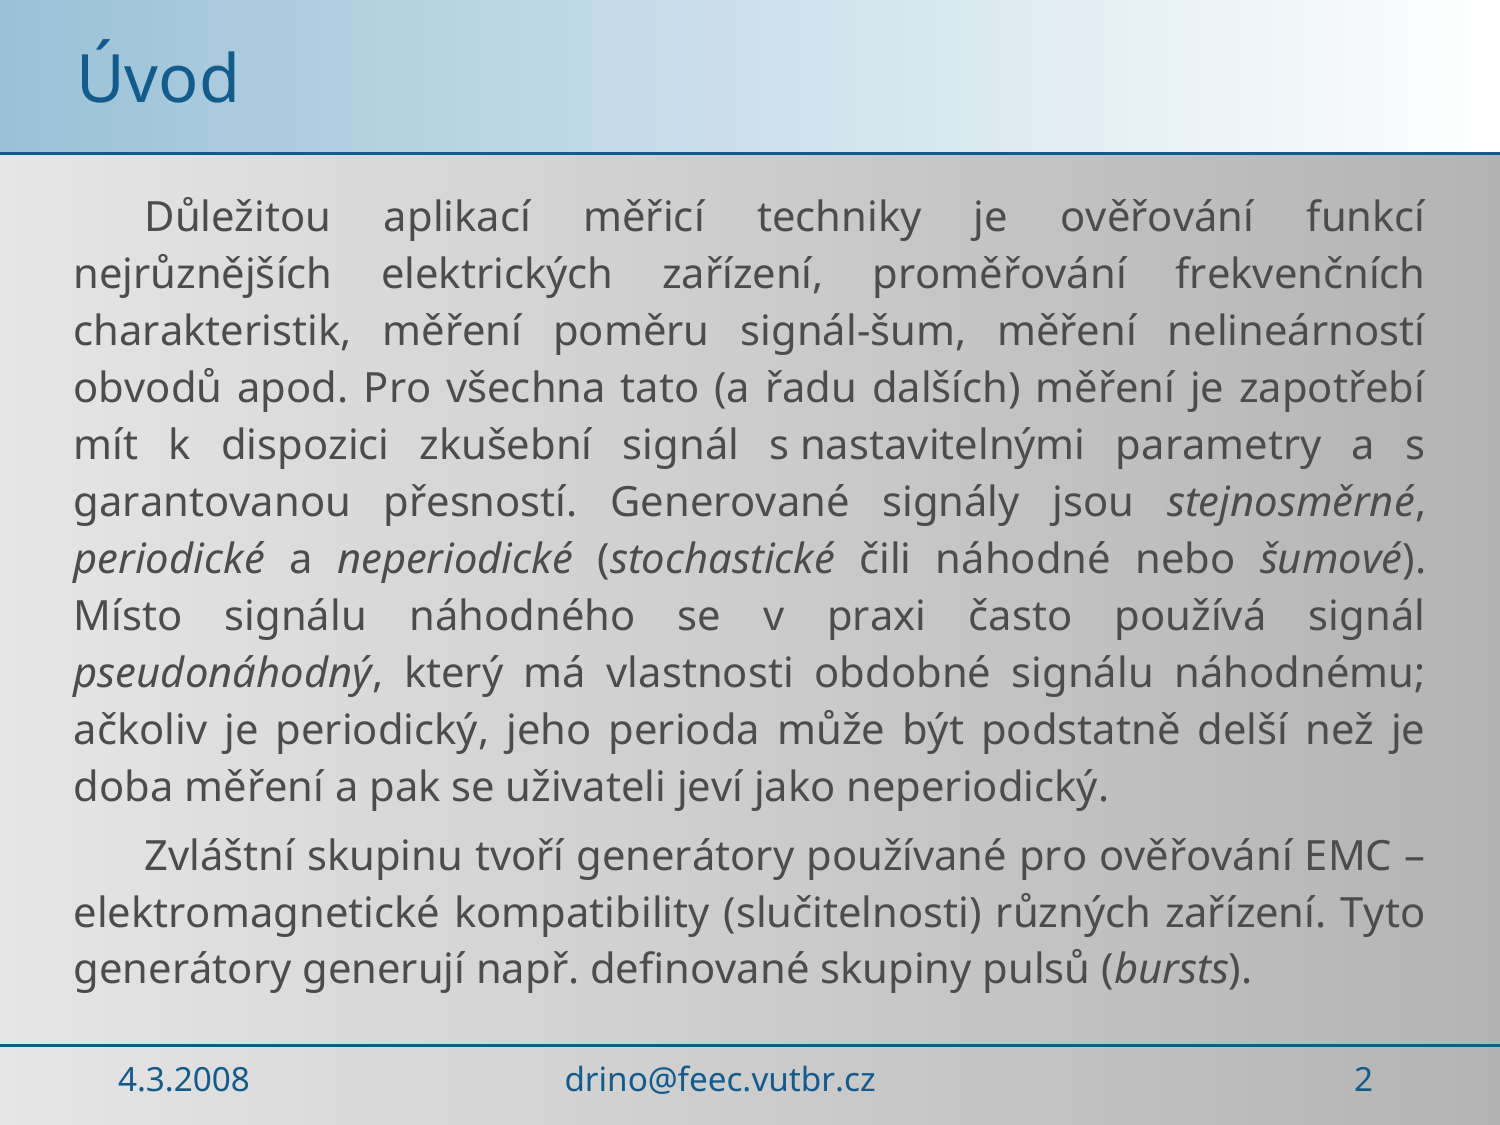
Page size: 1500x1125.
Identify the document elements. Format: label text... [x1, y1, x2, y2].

text_box <číslo> [1075, 1049, 1388, 1125]
text_box drino@feec.vutbr.cz [454, 1049, 987, 1125]
title Úvod [0, 0, 1500, 152]
text_box Důležitou aplikací měřicí techniky je ověřování funkcí nejrůznějších elektrických zařízení, proměřování frekvenčních charakteristik, měření poměru signál-šum, měření nelineárností obvodů apod. Pro všechna tato (a řadu dalších) měření je zapotřebí mít k dispozici zkušební signál s nastavitelnými parametry a s garantovanou přesností. Generované signály jsou stejnosměrné, periodické a neperiodické (stochastické čili náhodné nebo šumové). Místo signálu náhodného se v praxi často používá signál pseudonáhodný, který má vlastnosti obdobné signálu náhodnému; ačkoliv je periodický, jeho perioda může být podstatně delší než je doba měření a pak se uživateli jeví jako neperiodický. Zvláštní skupinu tvoří generátory používané pro ověřování EMC – elektromagnetické kompatibility (slučitelnosti) různých zařízení. Tyto generátory generují např. definované skupiny pulsů (bursts). [59, 178, 1442, 1004]
text_box 4.3.2008 [103, 1049, 432, 1125]
